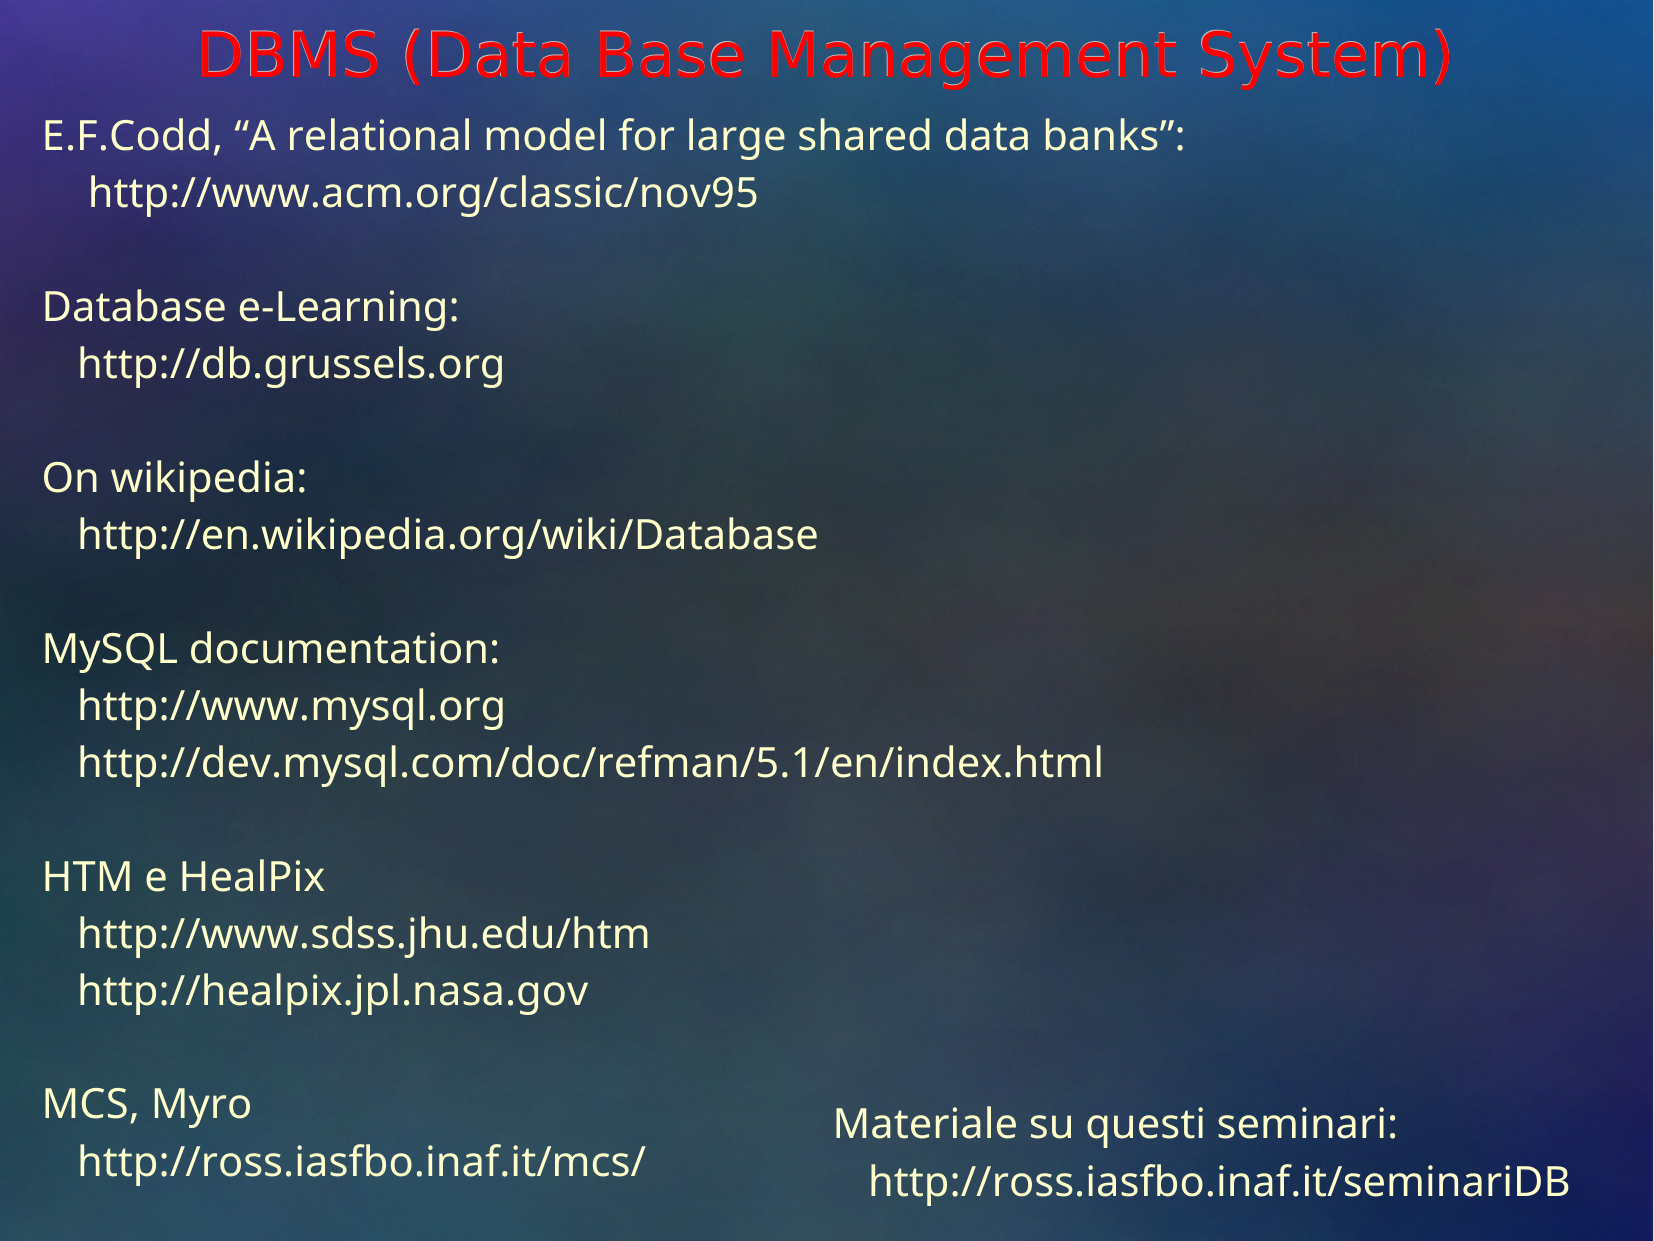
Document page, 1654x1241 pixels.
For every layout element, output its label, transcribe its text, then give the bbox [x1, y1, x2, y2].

text_box Materiale su questi seminari: http://ross.iasfbo.inaf.it/seminariDB [832, 1094, 1653, 1240]
text_box E.F.Codd, “A relational model for large shared data banks”: http://www.acm.org/classic/nov95 Database e-Learning: http://db.grussels.org On wikipedia: http://en.wikipedia.org/wiki/Database MySQL documentation: http://www.mysql.org http://dev.mysql.com/doc/refman/5.1/en/index.html HTM e HealPix http://www.sdss.jhu.edu/htm http://healpix.jpl.nasa.gov MCS, Myro http://ross.iasfbo.inaf.it/mcs/ [41, 105, 1641, 1241]
picture [0, 0, 1654, 1241]
